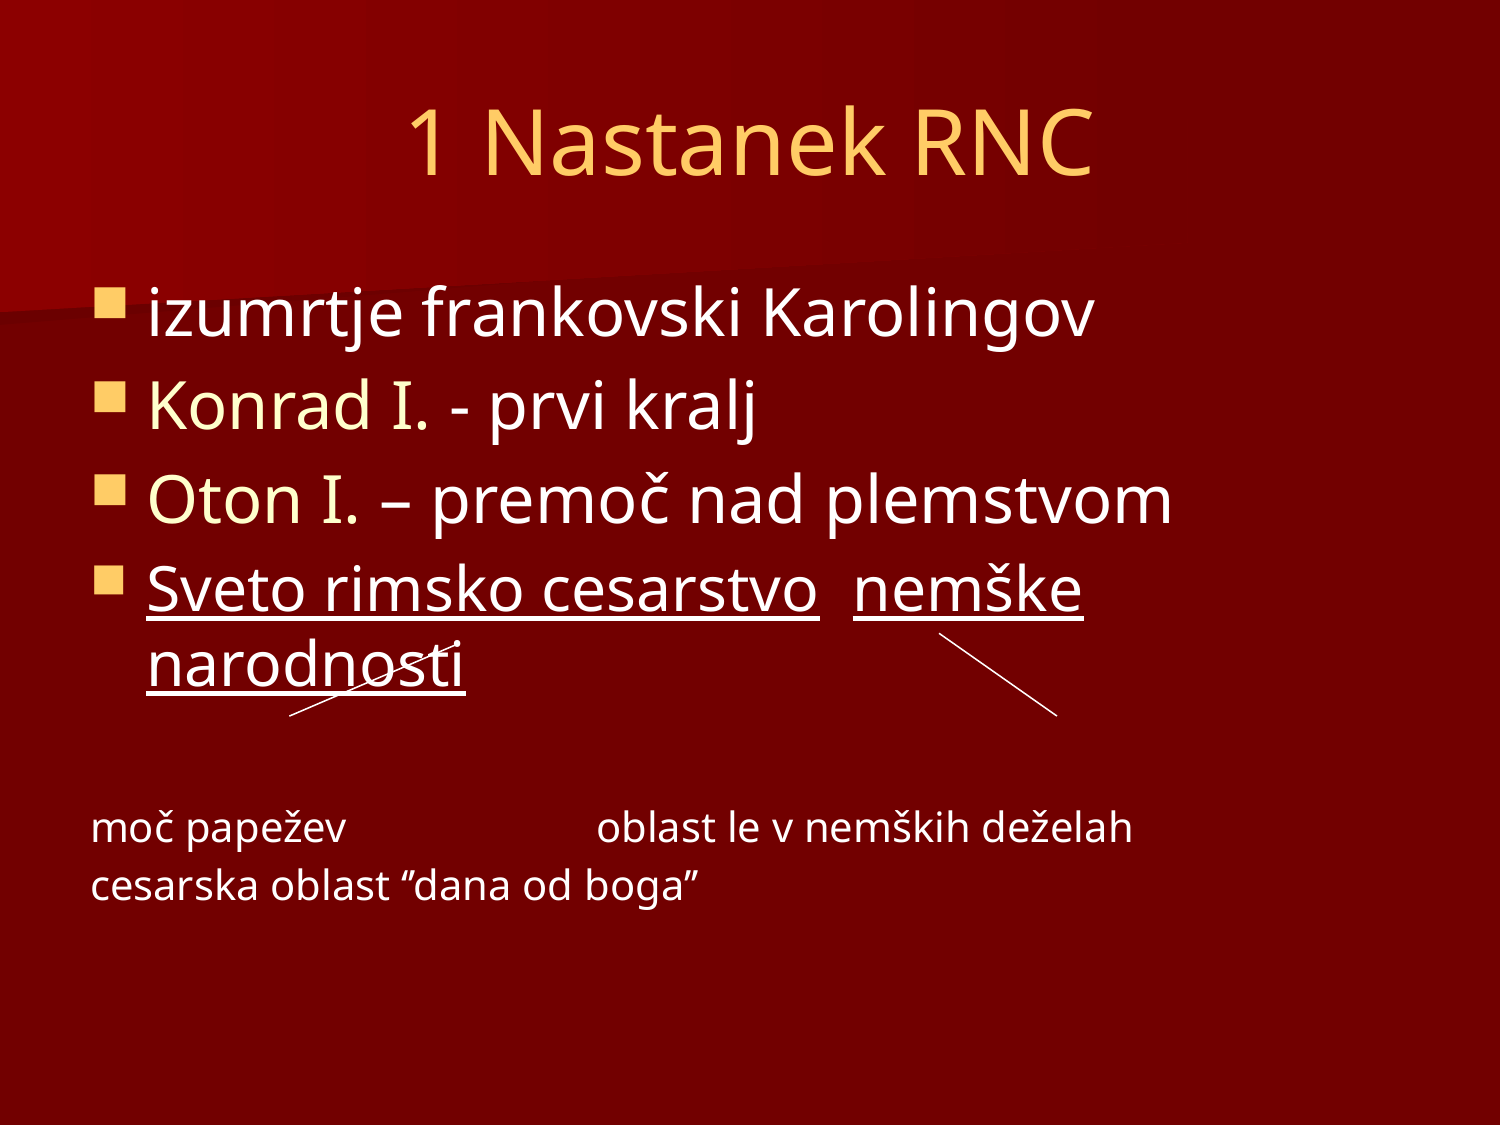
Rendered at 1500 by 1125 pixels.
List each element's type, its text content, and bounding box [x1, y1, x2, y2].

title 1 Nastanek RNC [75, 45, 1425, 233]
list izumrtje frankovski Karolingov Konrad I. - prvi kralj Oton I. – premoč nad plemstvom Sveto rimsko cesarstvo nemške narodnosti moč papežev oblast le v nemških deželah cesarska oblast ‘’dana od boga’’ [75, 262, 1425, 1000]
